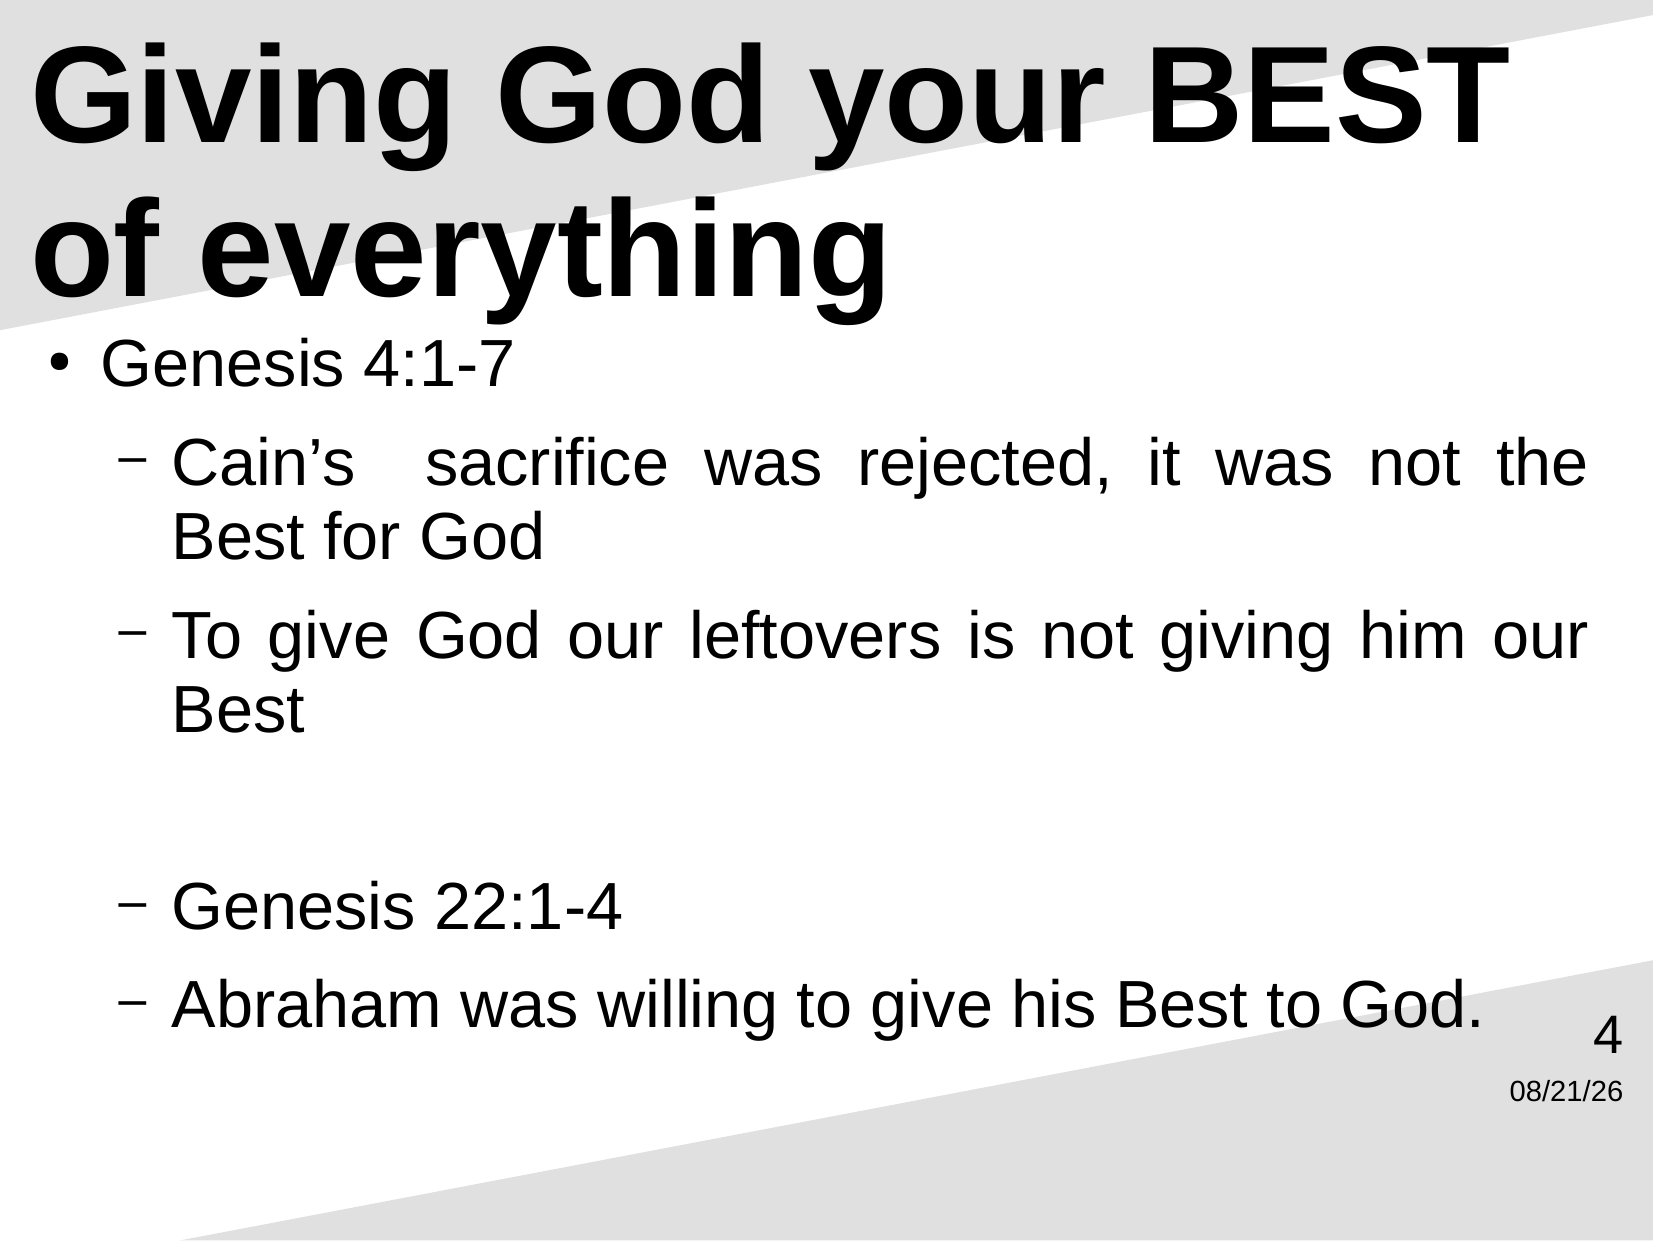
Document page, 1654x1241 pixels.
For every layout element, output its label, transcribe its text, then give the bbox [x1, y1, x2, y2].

title Giving God your BEST of everything [30, 18, 1639, 326]
list Genesis 4:1-7 Cain’s sacrifice was rejected, it was not the Best for God To give God our leftovers is not giving him our Best Genesis 22:1-4 Abraham was willing to give his Best to God. [30, 325, 1591, 1126]
